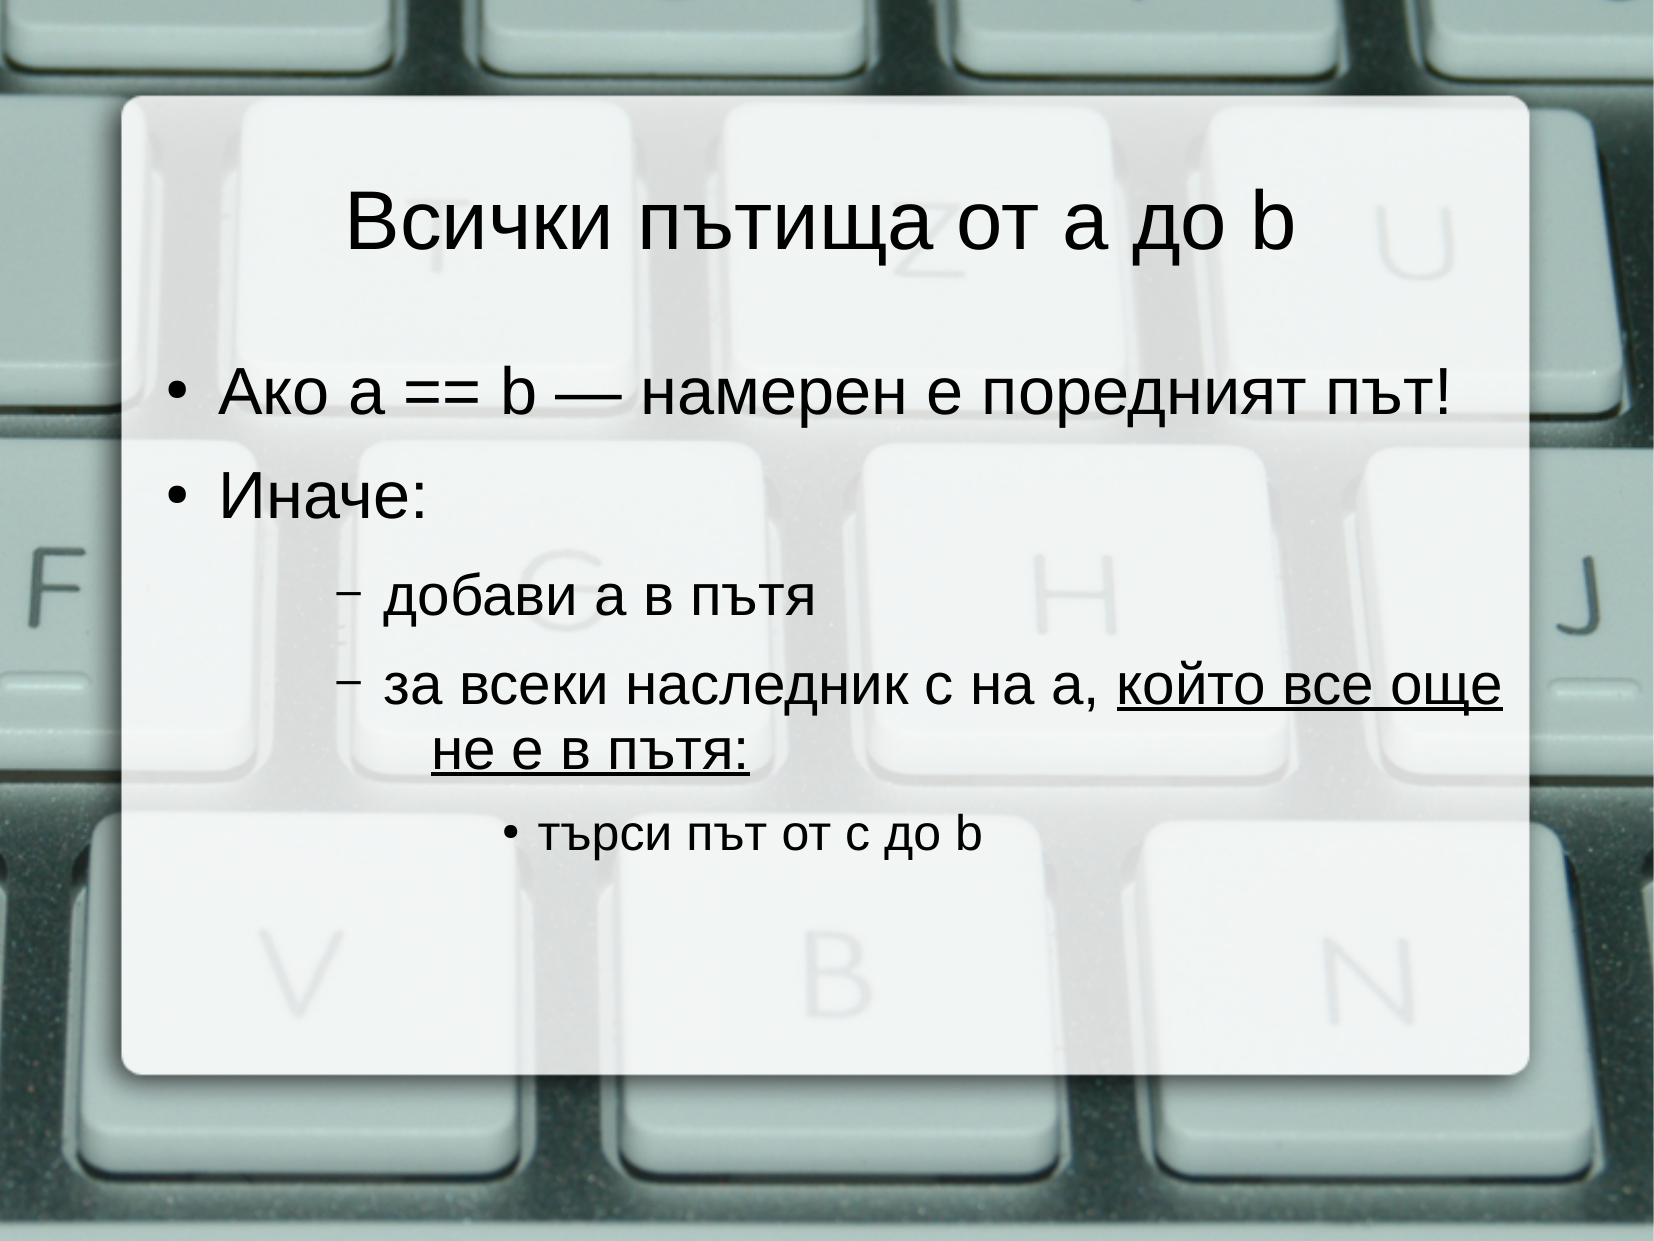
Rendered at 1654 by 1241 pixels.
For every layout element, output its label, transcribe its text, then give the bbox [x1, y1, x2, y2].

title Всички пътища от a до b [135, 117, 1506, 325]
picture [0, 0, 1654, 1241]
list Ако a == b — намерен е поредният път! Иначе: добави a в пътя за всеки наследник c на a, който все още не е в пътя: търси път от c до b [147, 354, 1506, 1074]
